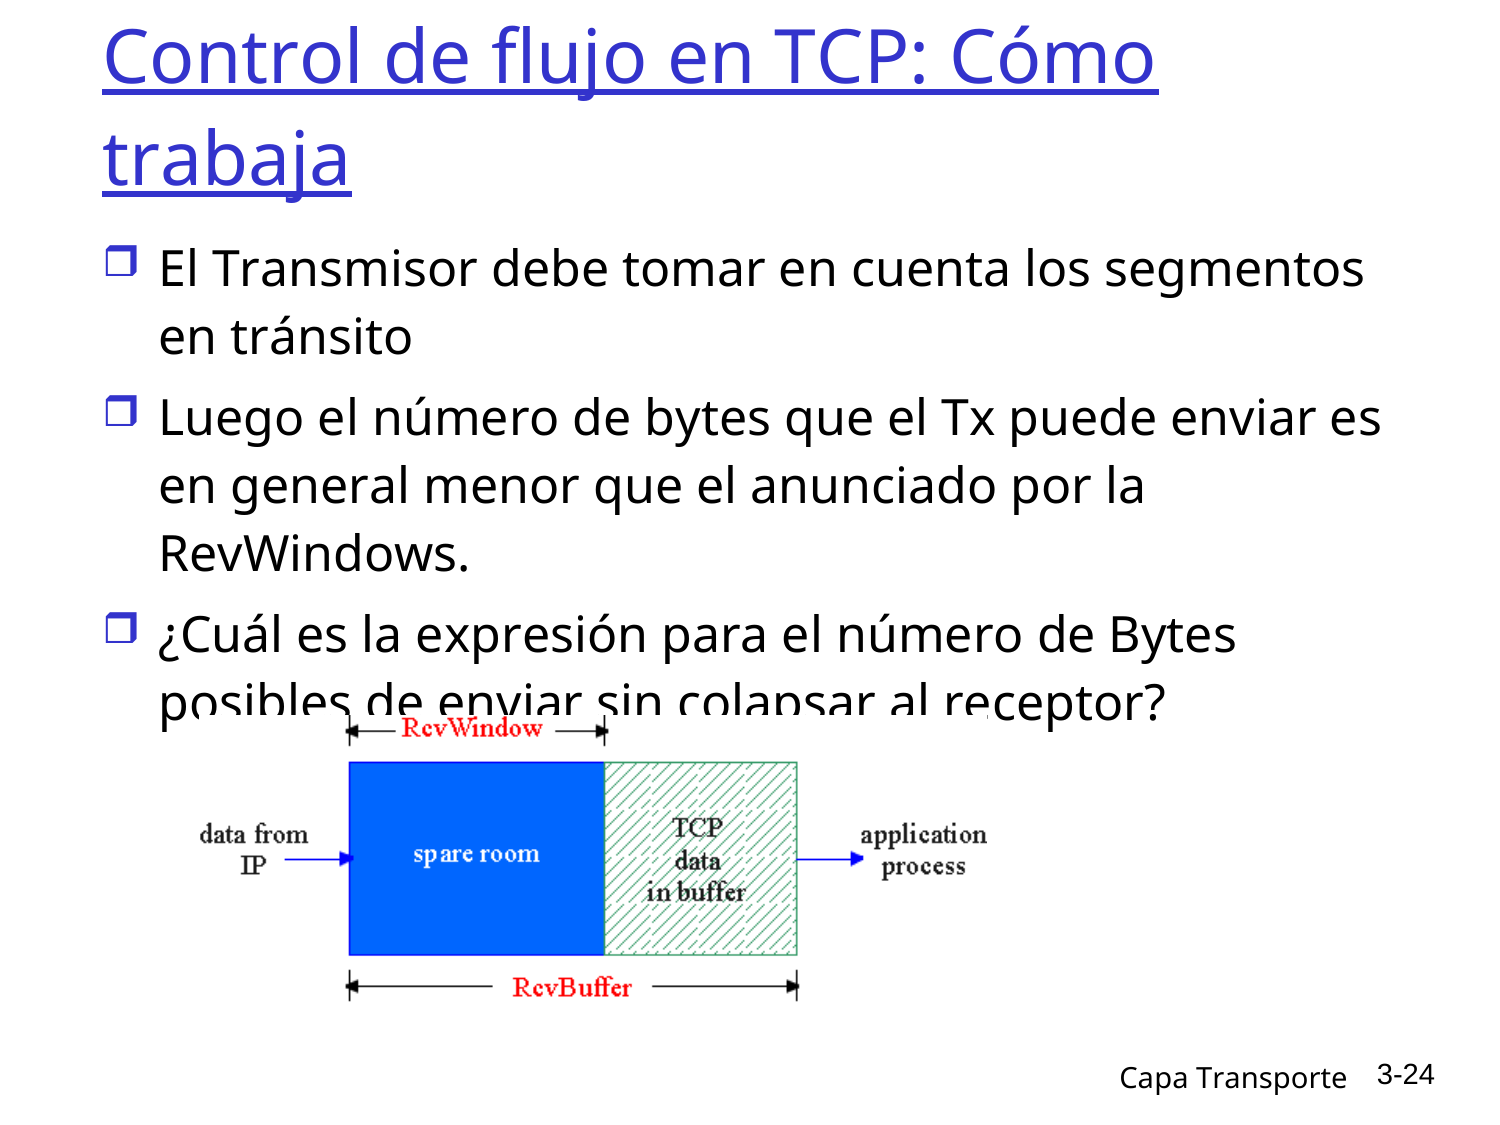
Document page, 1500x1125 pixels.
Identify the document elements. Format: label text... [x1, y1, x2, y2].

title Control de flujo en TCP: Cómo trabaja [87, 10, 1426, 201]
list El Transmisor debe tomar en cuenta los segmentos en tránsito Luego el número de bytes que el Tx puede enviar es en general menor que el anunciado por la RevWindows. ¿Cuál es la expresión para el número de Bytes posibles de enviar sin colapsar al receptor? [87, 224, 1426, 983]
picture [199, 715, 987, 1003]
